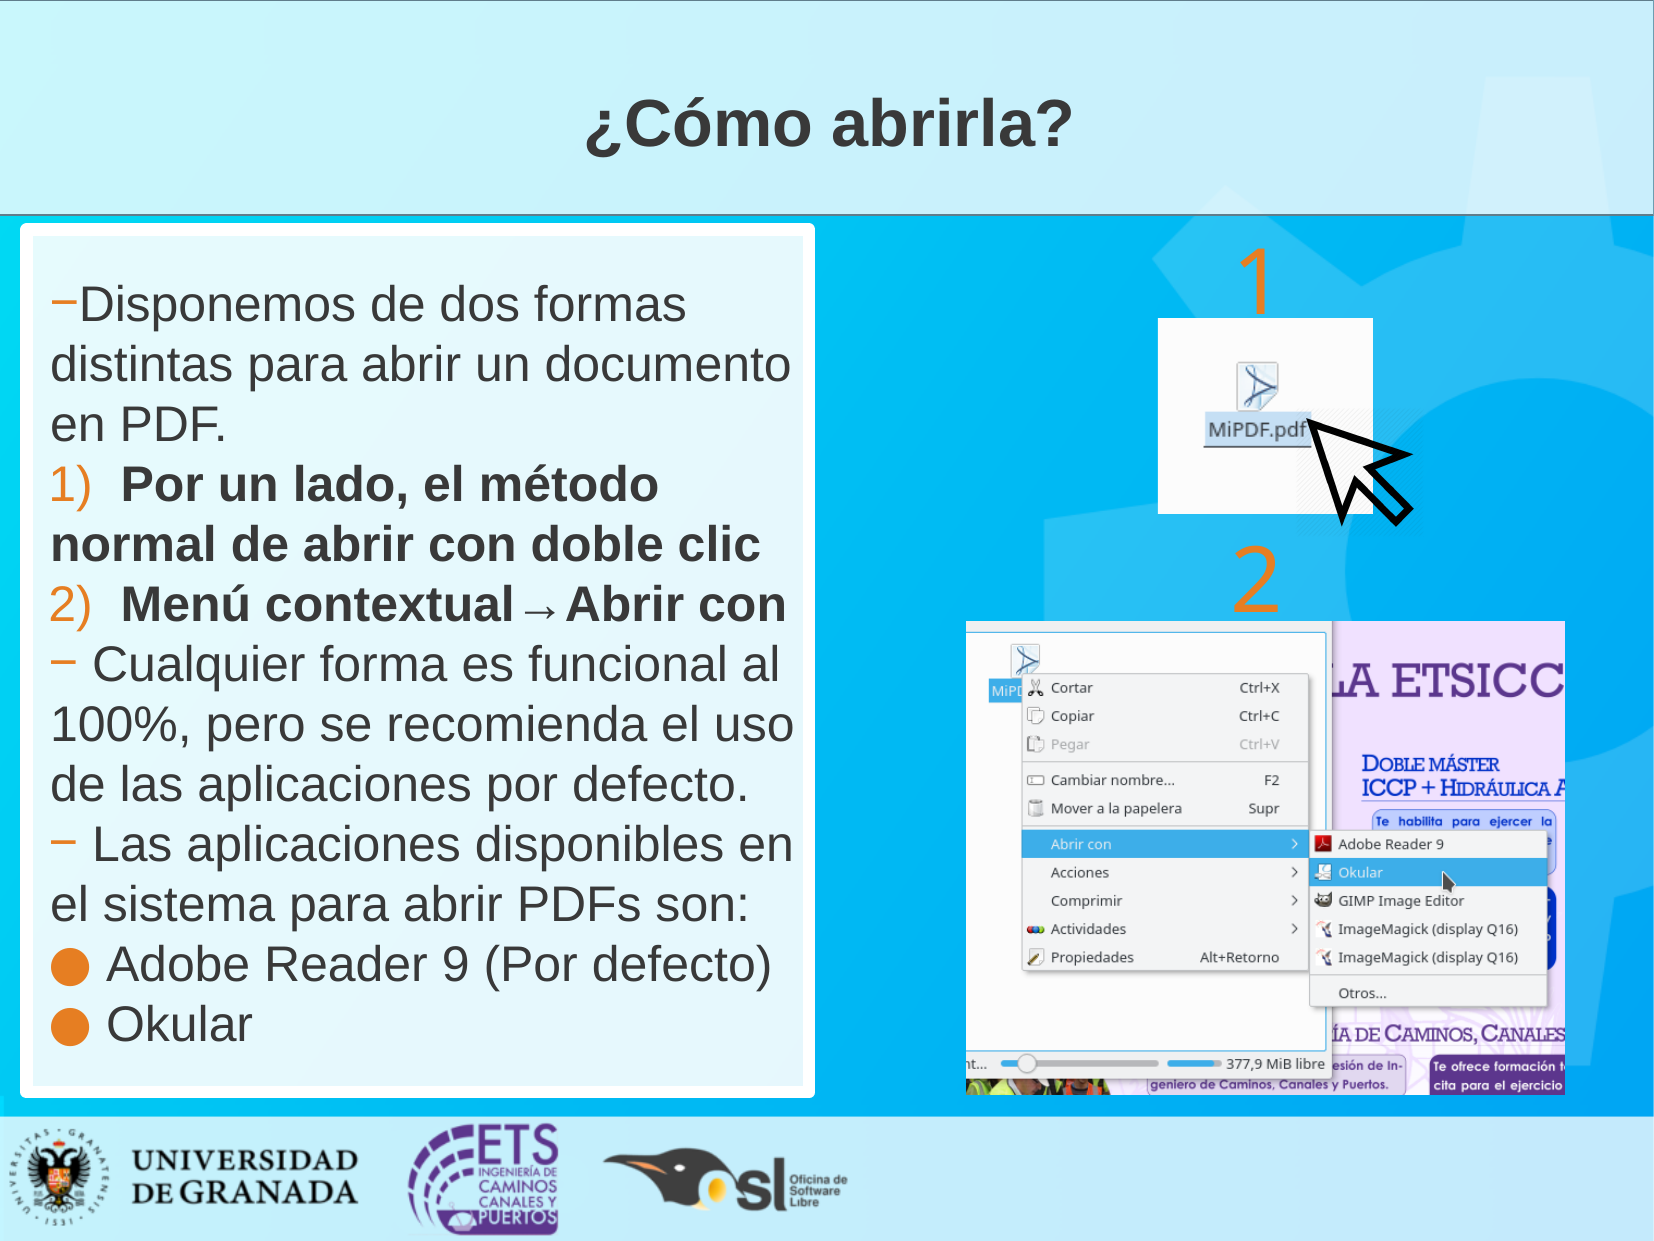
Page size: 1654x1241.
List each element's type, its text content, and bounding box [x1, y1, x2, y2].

picture [967, 216, 1654, 1094]
text_box 2 [1216, 513, 1308, 621]
text_box Disponemos de dos formas distintas para abrir un documento en PDF. Por un lado, el método normal de abrir con doble clic Menú contextual→Abrir con Cualquier forma es funcional al 100%, pero se recomienda el uso de las aplicaciones por defecto. Las aplicaciones disponibles en el sistema para abrir PDFs son: Adobe Reader 9 (Por defecto) Okular [26, 229, 810, 1093]
picture [0, 216, 1654, 1241]
text_box 1 [1217, 215, 1309, 338]
text_box ¿Cómo abrirla? [26, 24, 1634, 216]
